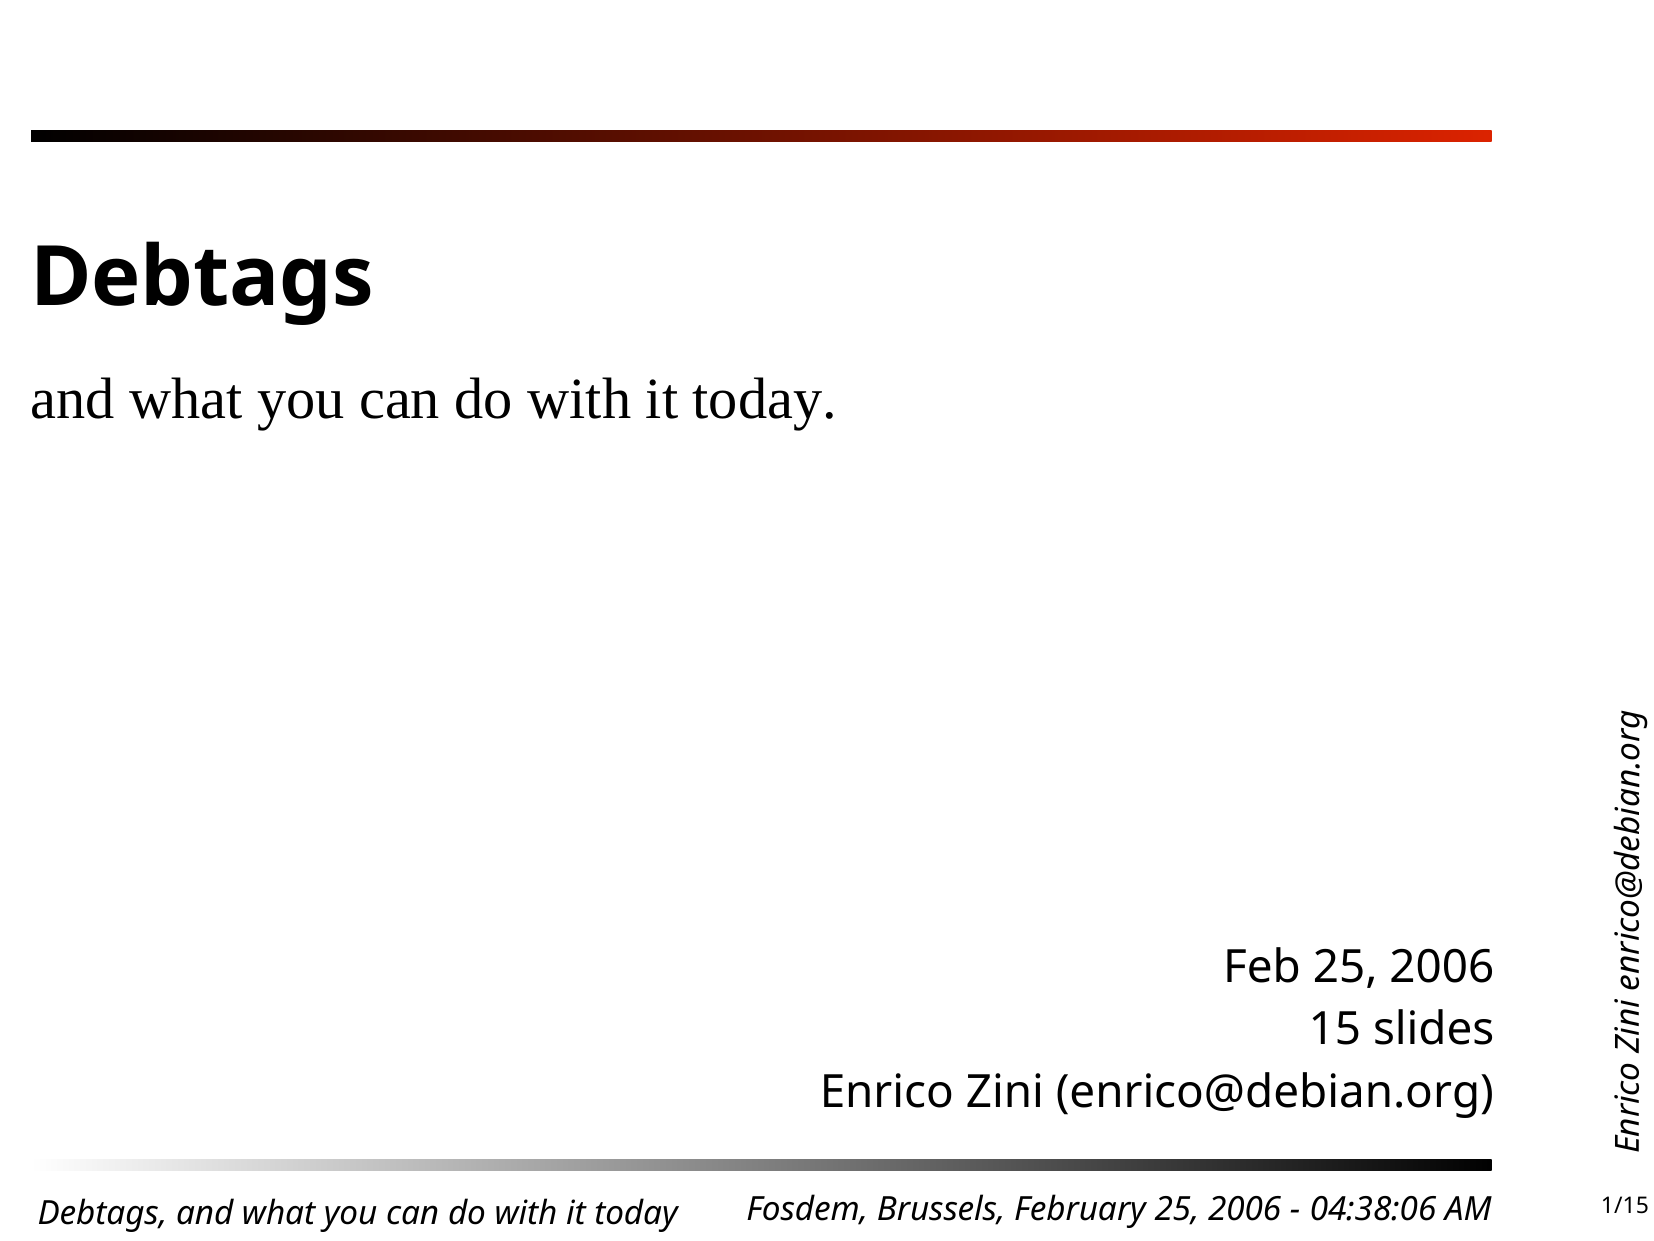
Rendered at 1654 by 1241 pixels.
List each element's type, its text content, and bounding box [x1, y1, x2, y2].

text_box Debtags [30, 216, 1593, 367]
text_box and what you can do with it today. [30, 366, 1298, 438]
text_box Feb 25, 2006 15 slides Enrico Zini (enrico@debian.org) [624, 933, 1495, 1167]
